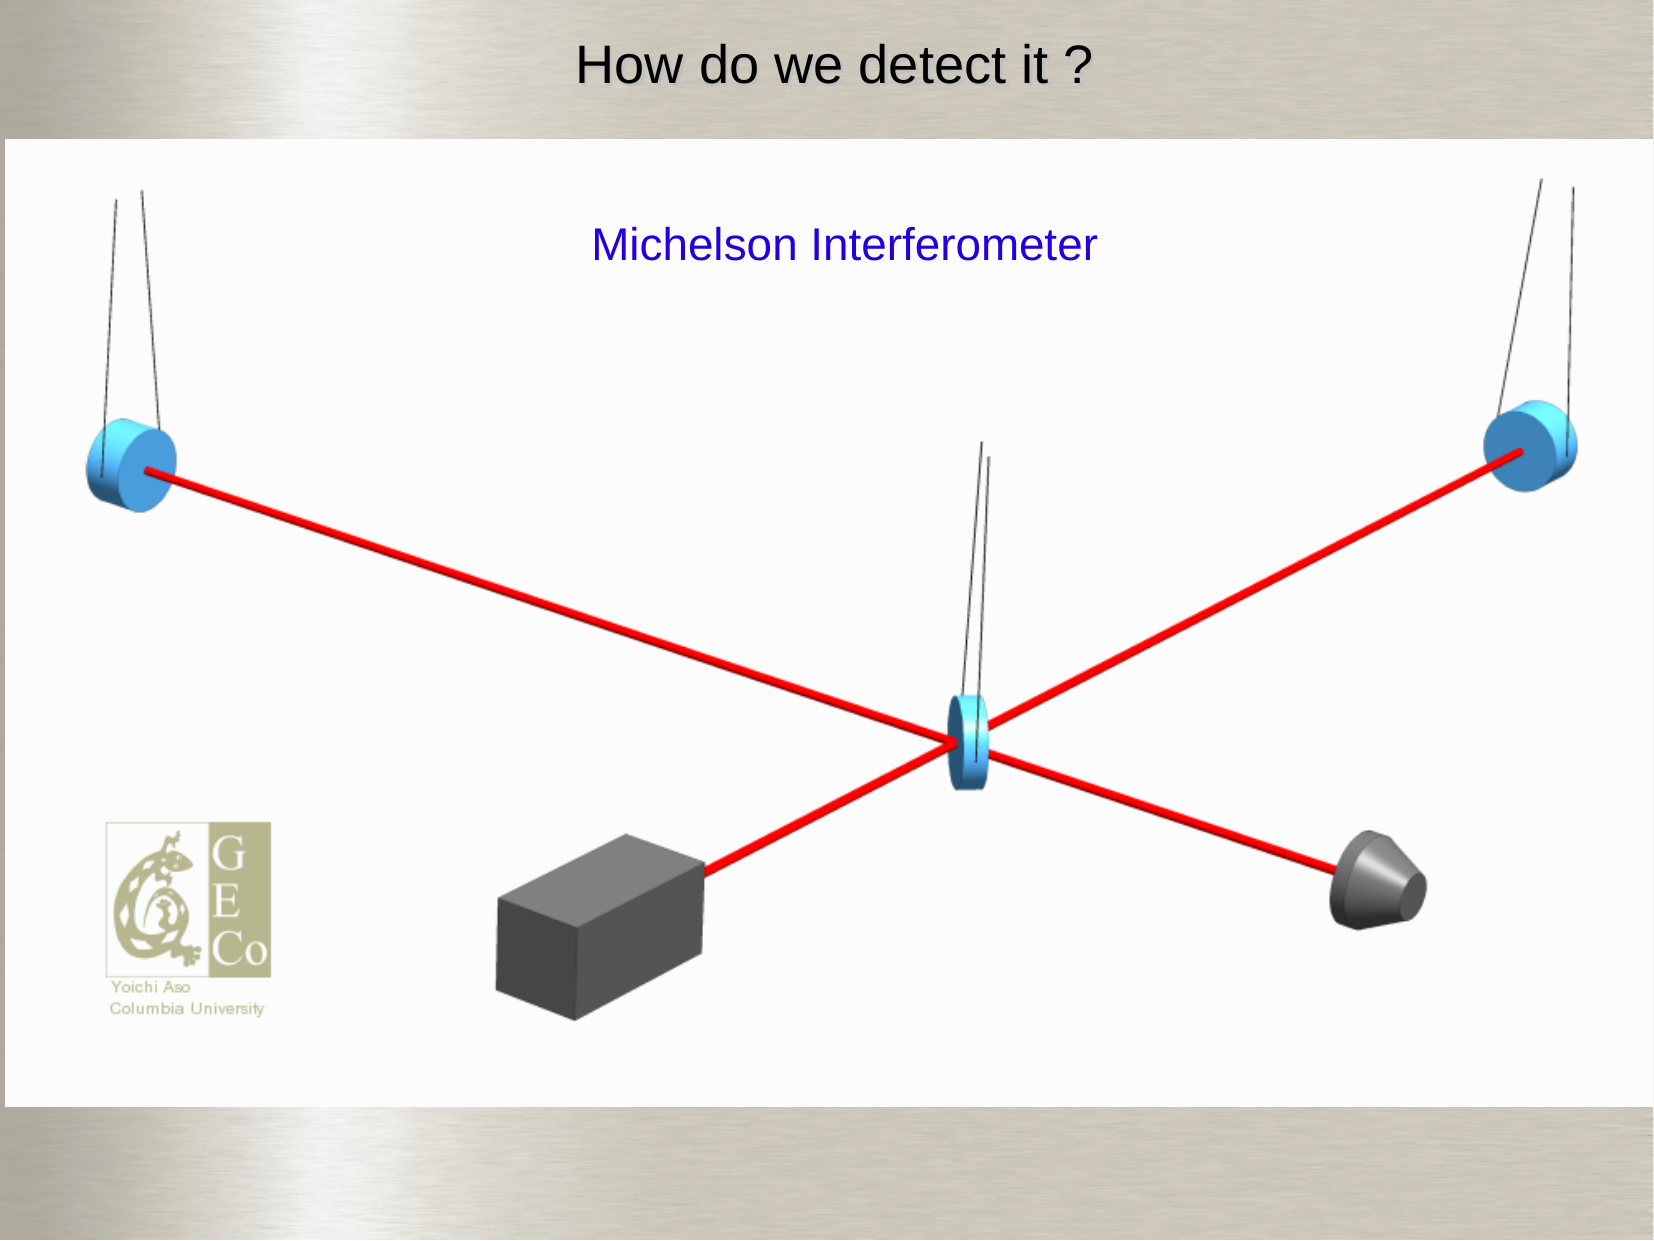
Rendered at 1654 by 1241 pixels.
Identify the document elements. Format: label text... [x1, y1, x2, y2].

picture [0, 0, 1654, 1240]
text_box How do we detect it ? [560, 27, 1099, 103]
text_box Michelson Interferometer [576, 211, 1105, 278]
